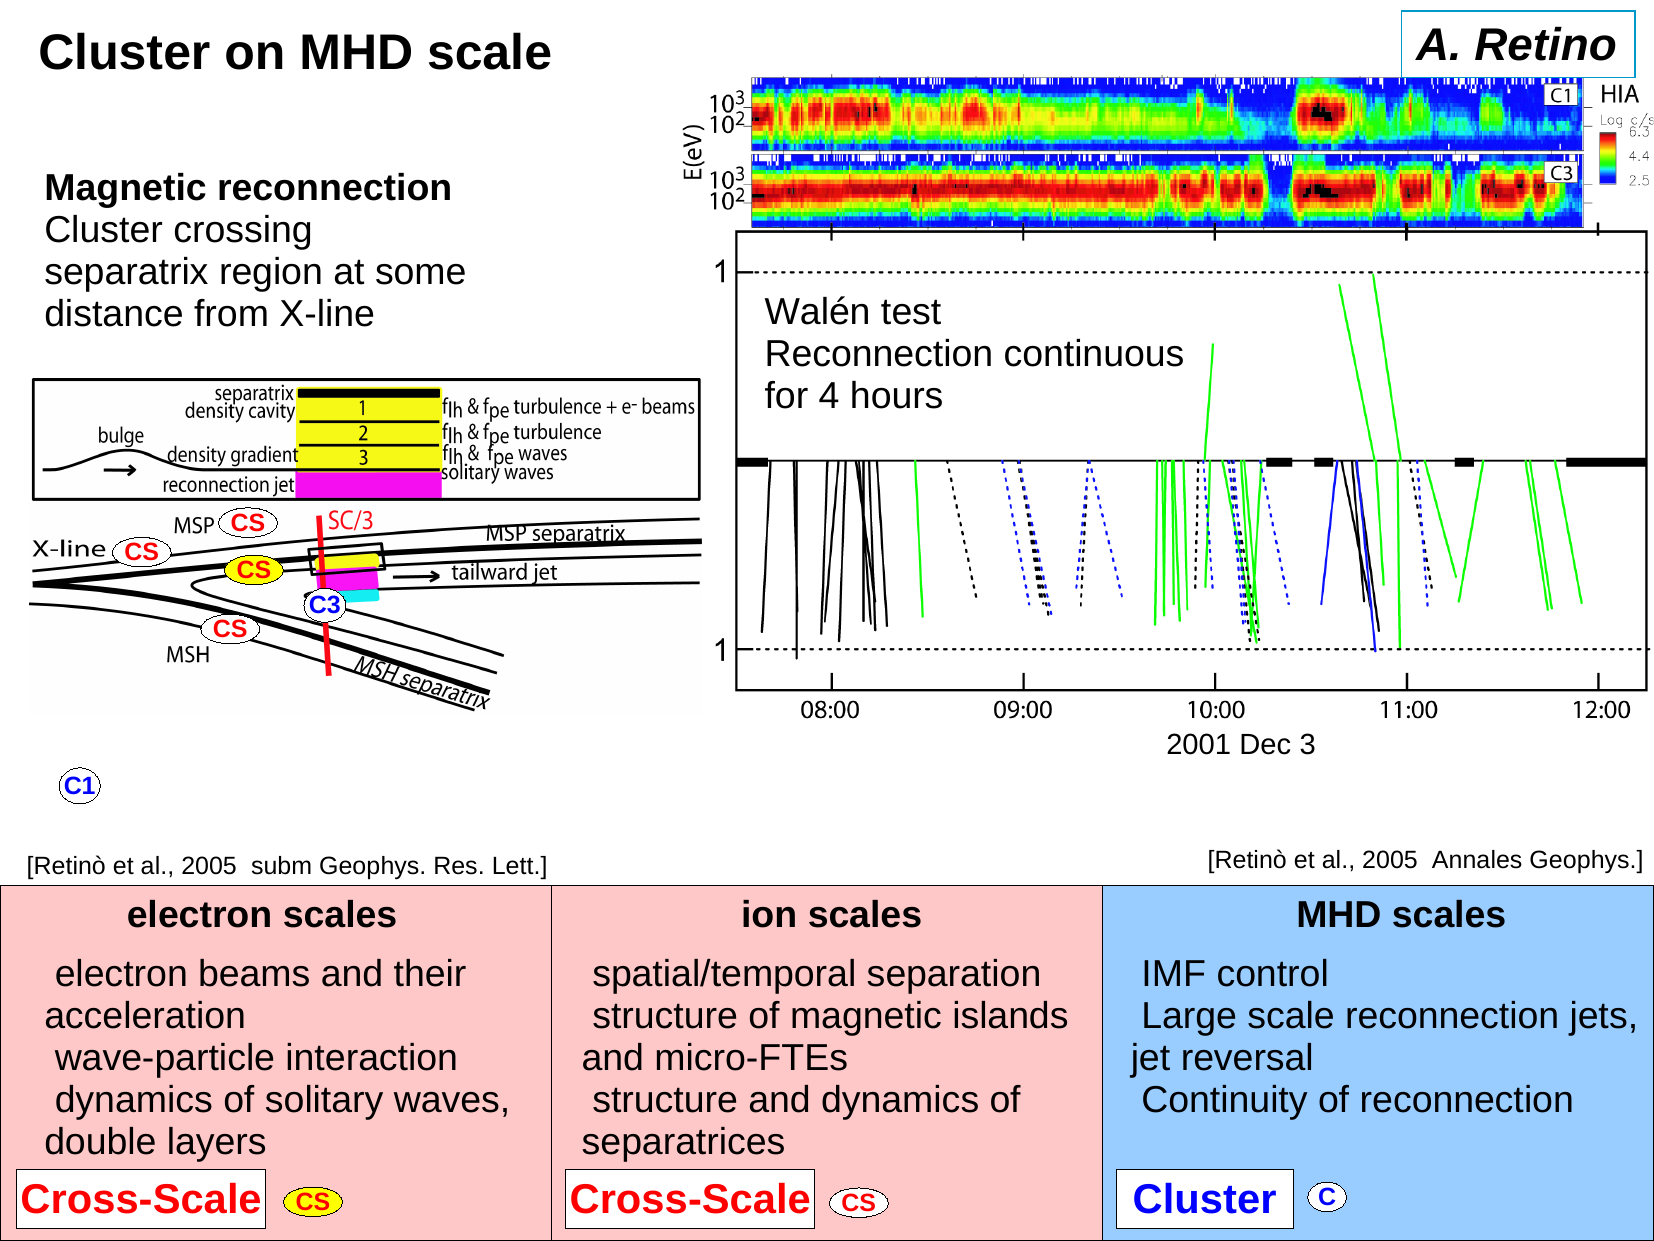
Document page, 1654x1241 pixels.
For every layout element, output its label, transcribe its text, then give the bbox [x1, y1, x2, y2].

text_box CS [112, 537, 172, 567]
picture [29, 35, 1654, 724]
text_box IMF control Large scale reconnection jets, jet reversal Continuity of reconnection [1116, 945, 1654, 1129]
text_box [0, 885, 1654, 1241]
text_box Walén test Reconnection continuous for 4 hours [749, 283, 1200, 425]
text_box spatial/temporal separation structure of magnetic islands and micro-FTEs structure and dynamics of separatrices [566, 944, 1123, 1171]
text_box Cross-Scale [16, 1169, 266, 1229]
text_box CS [283, 1187, 343, 1217]
text_box A. Retino [1401, 10, 1636, 78]
text_box C [1307, 1182, 1347, 1212]
text_box 2001 Dec 3 [1151, 724, 1331, 769]
text_box MHD scales [1281, 885, 1654, 944]
text_box [Retinò et al., 2005 subm Geophys. Res. Lett.] [11, 844, 573, 888]
text_box electron beams and their acceleration wave-particle interaction dynamics of solitary waves, double layers [29, 944, 532, 1170]
text_box CS [224, 555, 284, 585]
text_box CS [218, 507, 278, 538]
text_box electron scales [112, 888, 497, 944]
text_box C1 [59, 767, 101, 804]
text_box Cluster on MHD scale [23, 16, 1264, 89]
text_box [Retinò et al., 2005 Annales Geophys.] [1192, 838, 1654, 882]
text_box ion scales [726, 885, 1111, 944]
text_box C3 [303, 588, 346, 623]
text_box Cross-Scale [565, 1169, 815, 1229]
text_box CS [200, 614, 260, 644]
text_box Cluster [1116, 1169, 1294, 1229]
text_box CS [829, 1187, 889, 1218]
text_box [1111, 885, 1654, 945]
text_box Magnetic reconnection Cluster crossing separatrix region at some distance from X-line [29, 159, 502, 344]
